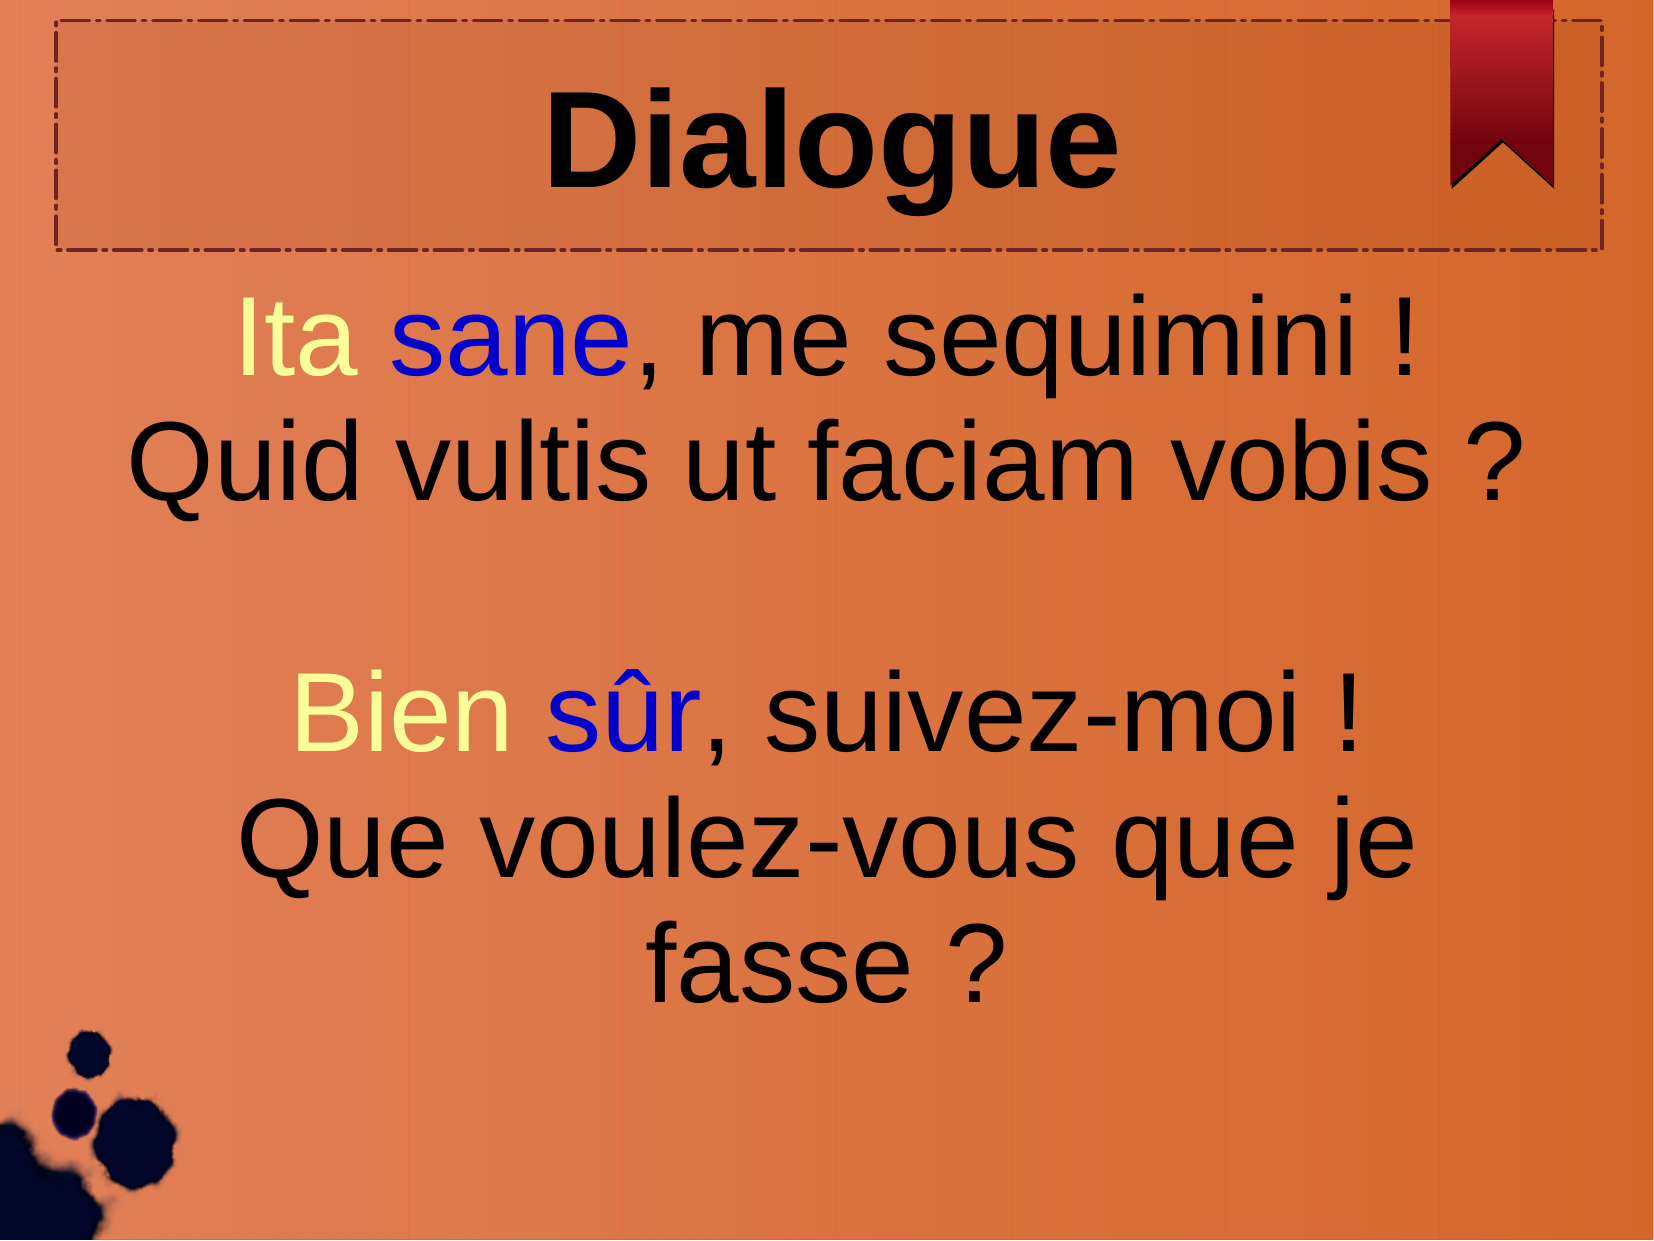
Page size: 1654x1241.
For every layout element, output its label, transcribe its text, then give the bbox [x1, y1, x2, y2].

title Dialogue [59, 23, 1607, 257]
text_box Ita sane, me sequimini ! Quid vultis ut faciam vobis ? Bien sûr, suivez-moi ! Que voulez-vous que je fasse ? [82, 273, 1571, 1027]
